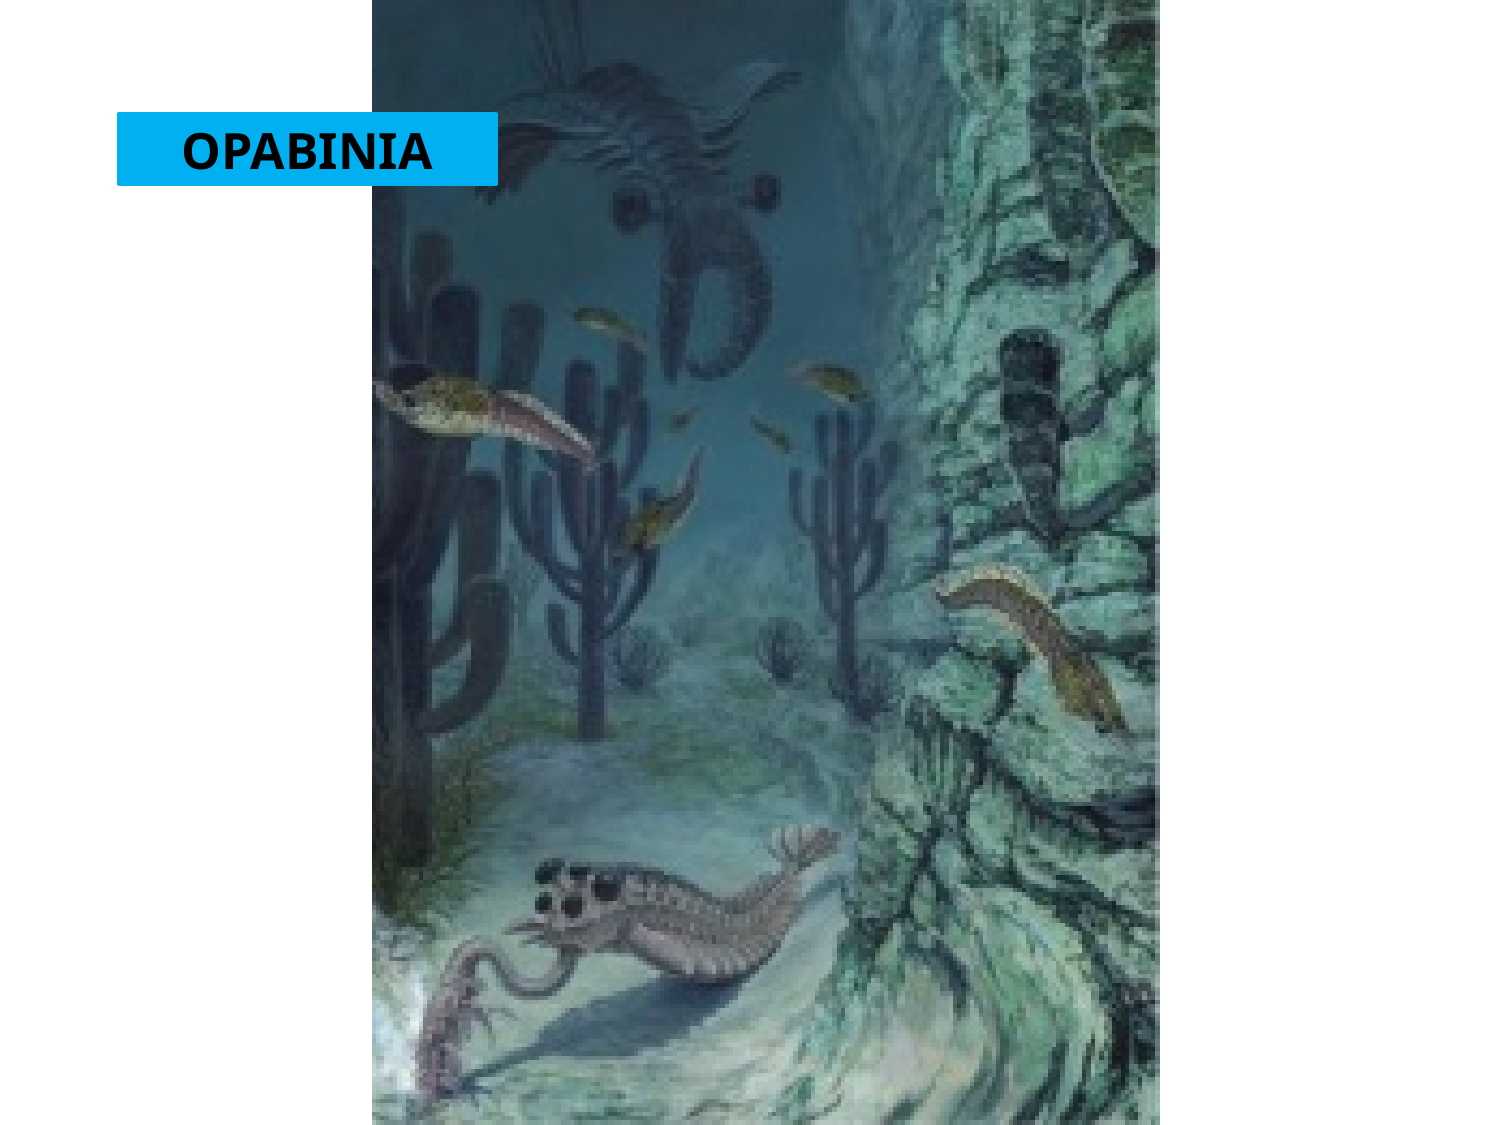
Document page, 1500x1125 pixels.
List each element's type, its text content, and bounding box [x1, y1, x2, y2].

picture [372, 0, 1160, 1125]
text_box OPABINIA [118, 113, 497, 185]
